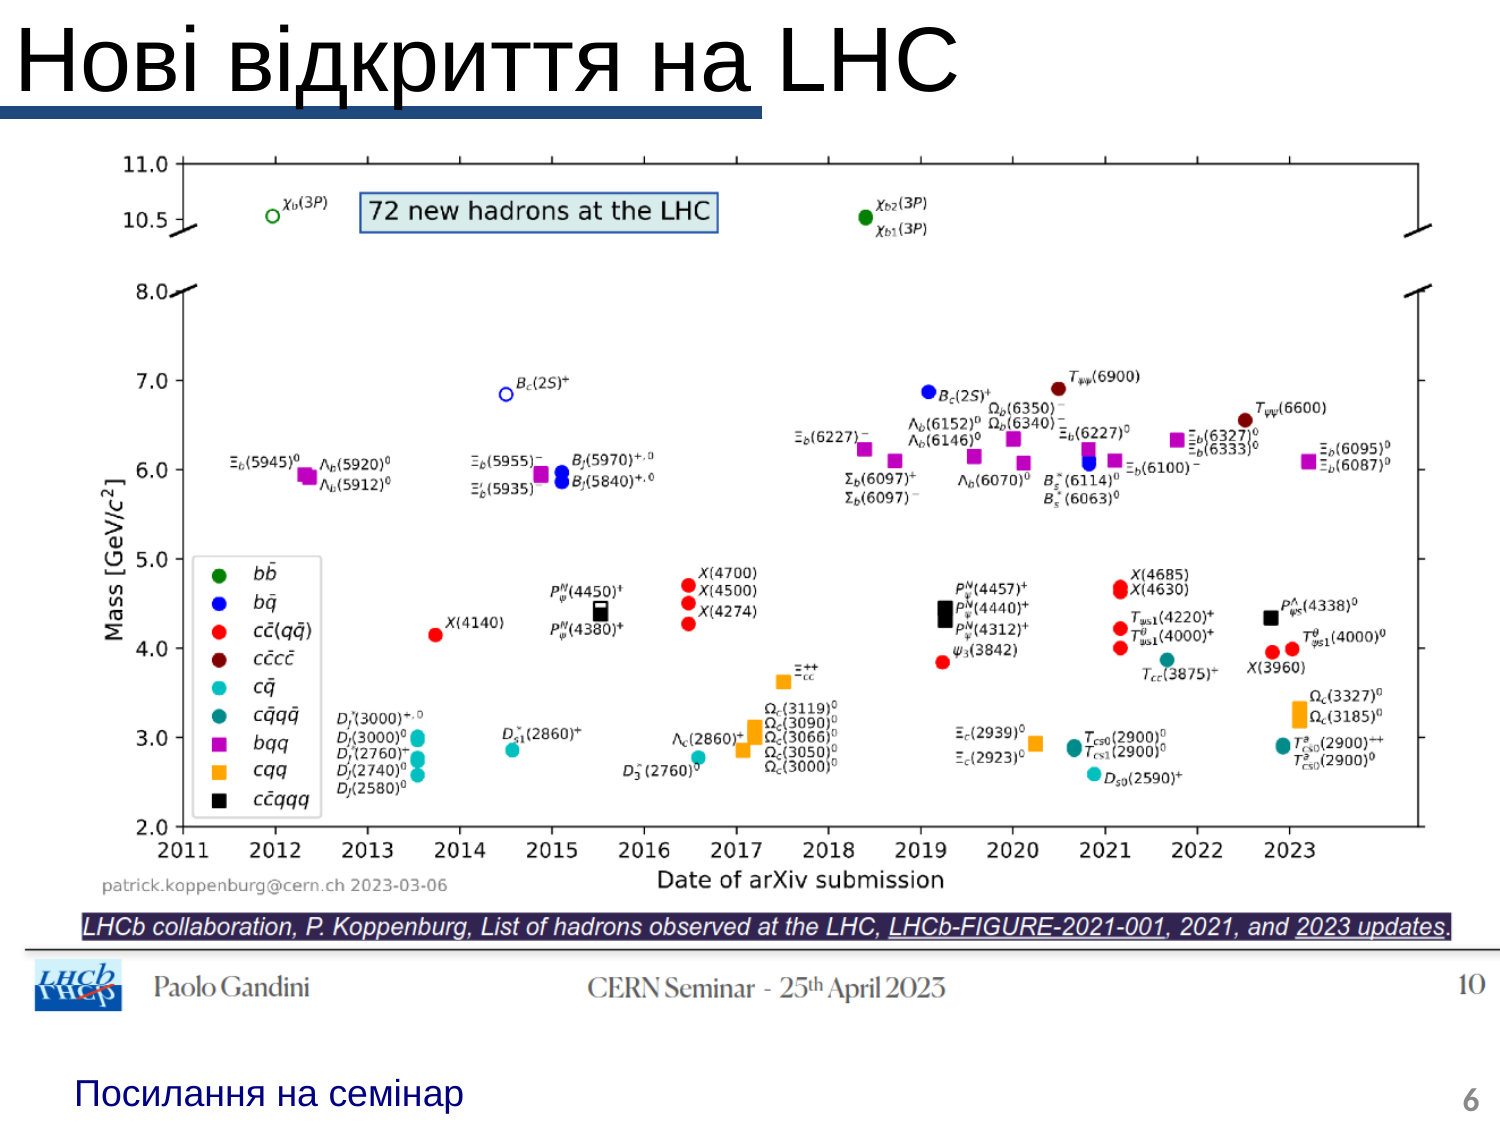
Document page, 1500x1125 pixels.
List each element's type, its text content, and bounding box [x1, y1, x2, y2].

text_box <number> [1435, 1077, 1495, 1118]
text_box Посилання на семінар [59, 1065, 480, 1122]
text_box Нові відкриття на LHC [0, 0, 977, 119]
picture [0, 143, 1500, 1018]
